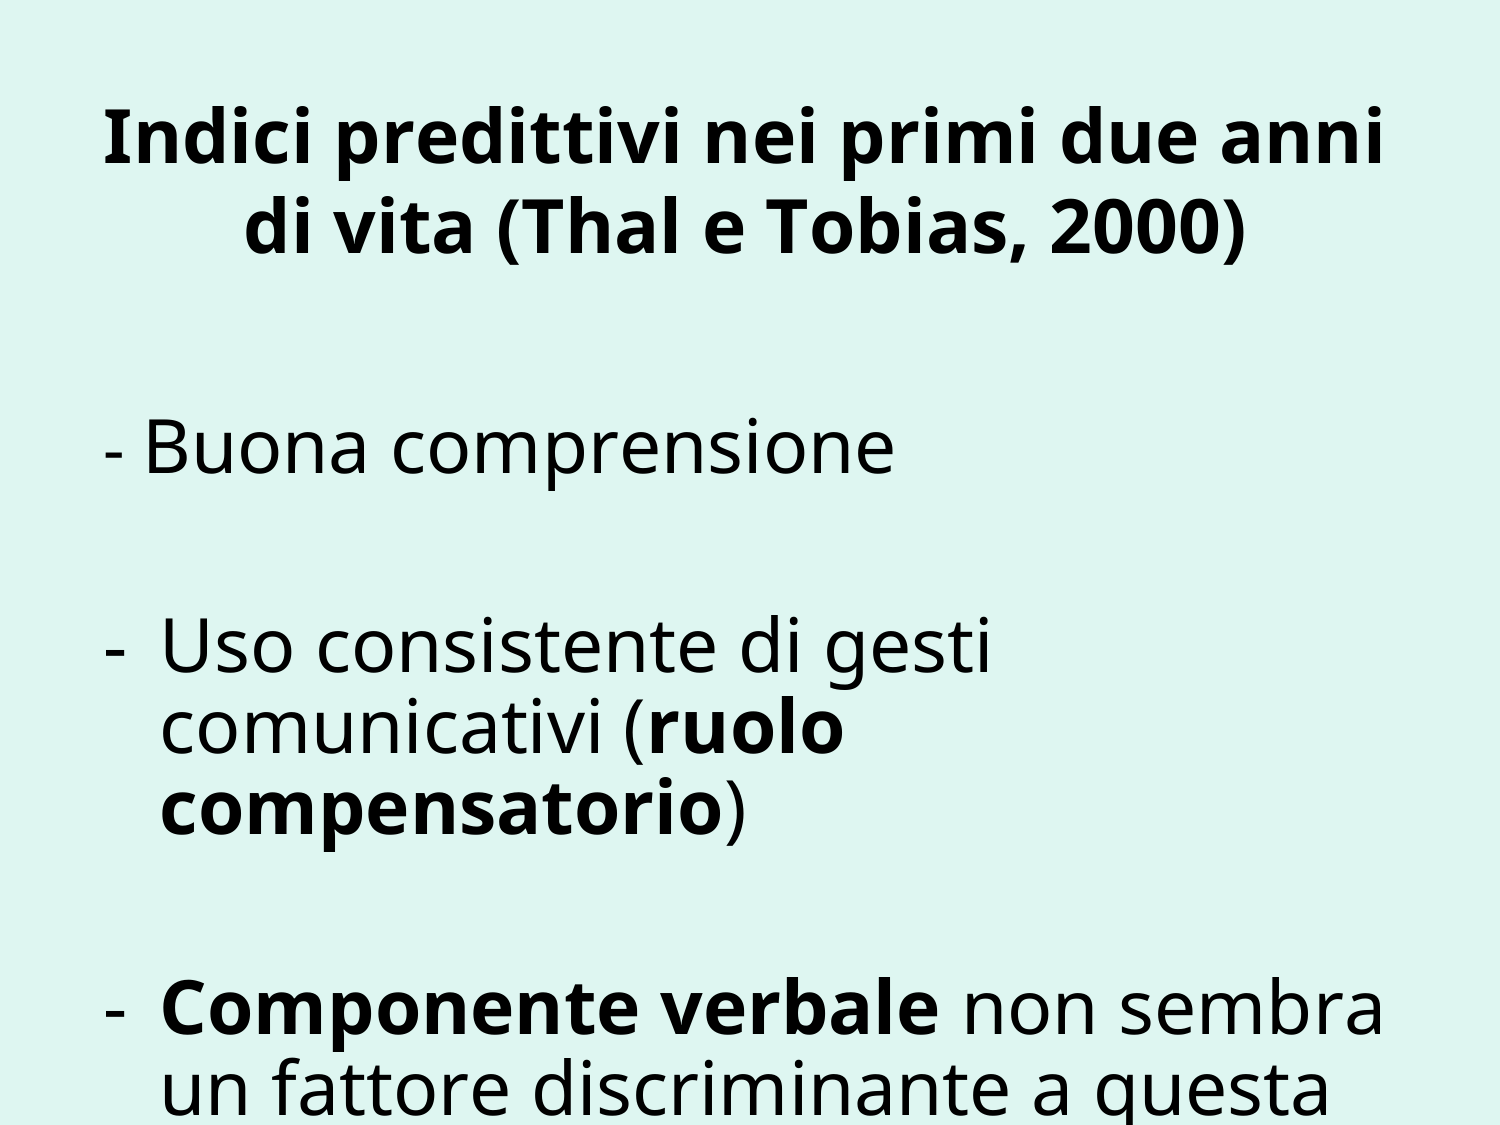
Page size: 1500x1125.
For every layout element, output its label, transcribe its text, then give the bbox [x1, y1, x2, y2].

title Indici predittivi nei primi due anni di vita (Thal e Tobias, 2000) [64, 78, 1427, 279]
list - Buona comprensione Uso consistente di gesti comunicativi (ruolo compensatorio) Componente verbale non sembra un fattore discriminante a questa età [88, 302, 1439, 1083]
